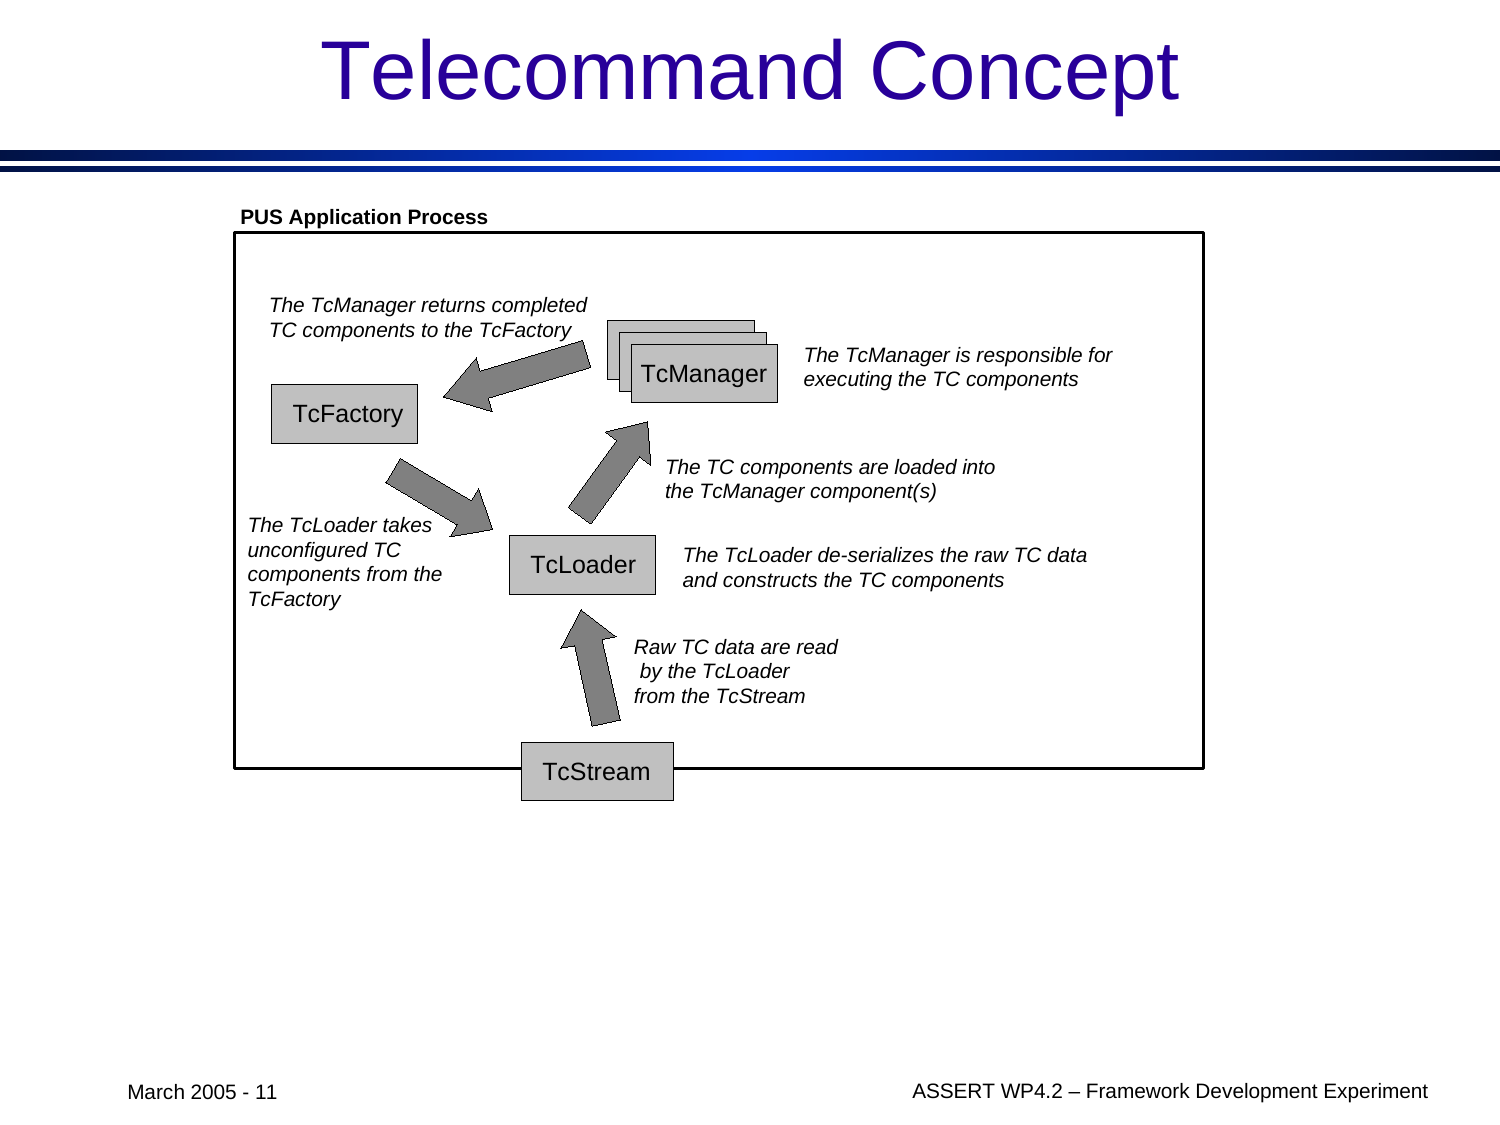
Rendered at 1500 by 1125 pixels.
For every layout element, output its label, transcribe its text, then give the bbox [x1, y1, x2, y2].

text_box The TC components are loaded into the TcManager component(s) [659, 448, 1002, 508]
text_box The TcManager returns completed TC components to the TcFactory [263, 286, 599, 347]
text_box Raw TC data are read by the TcLoader from the TcStream [628, 628, 856, 713]
text_box [560, 609, 621, 727]
text_box The TcLoader takes unconfigured TC components from the TcFactory [241, 507, 470, 616]
text_box [521, 742, 674, 801]
text_box The TcLoader de-serializes the raw TC data and constructs the TC components [676, 537, 1093, 597]
text_box [385, 458, 493, 534]
text_box TcManager [640, 358, 768, 387]
text_box [509, 535, 656, 595]
text_box TcLoader [530, 549, 637, 578]
text_box TcFactory [292, 398, 404, 427]
text_box TcStream [542, 756, 652, 785]
text_box PUS Application Process [234, 199, 494, 236]
text_box [568, 421, 651, 524]
text_box [443, 347, 591, 412]
text_box [607, 320, 778, 403]
title Telecommand Concept [0, 0, 1500, 138]
text_box The TcManager is responsible for executing the TC components [797, 336, 1125, 397]
text_box [271, 384, 418, 444]
